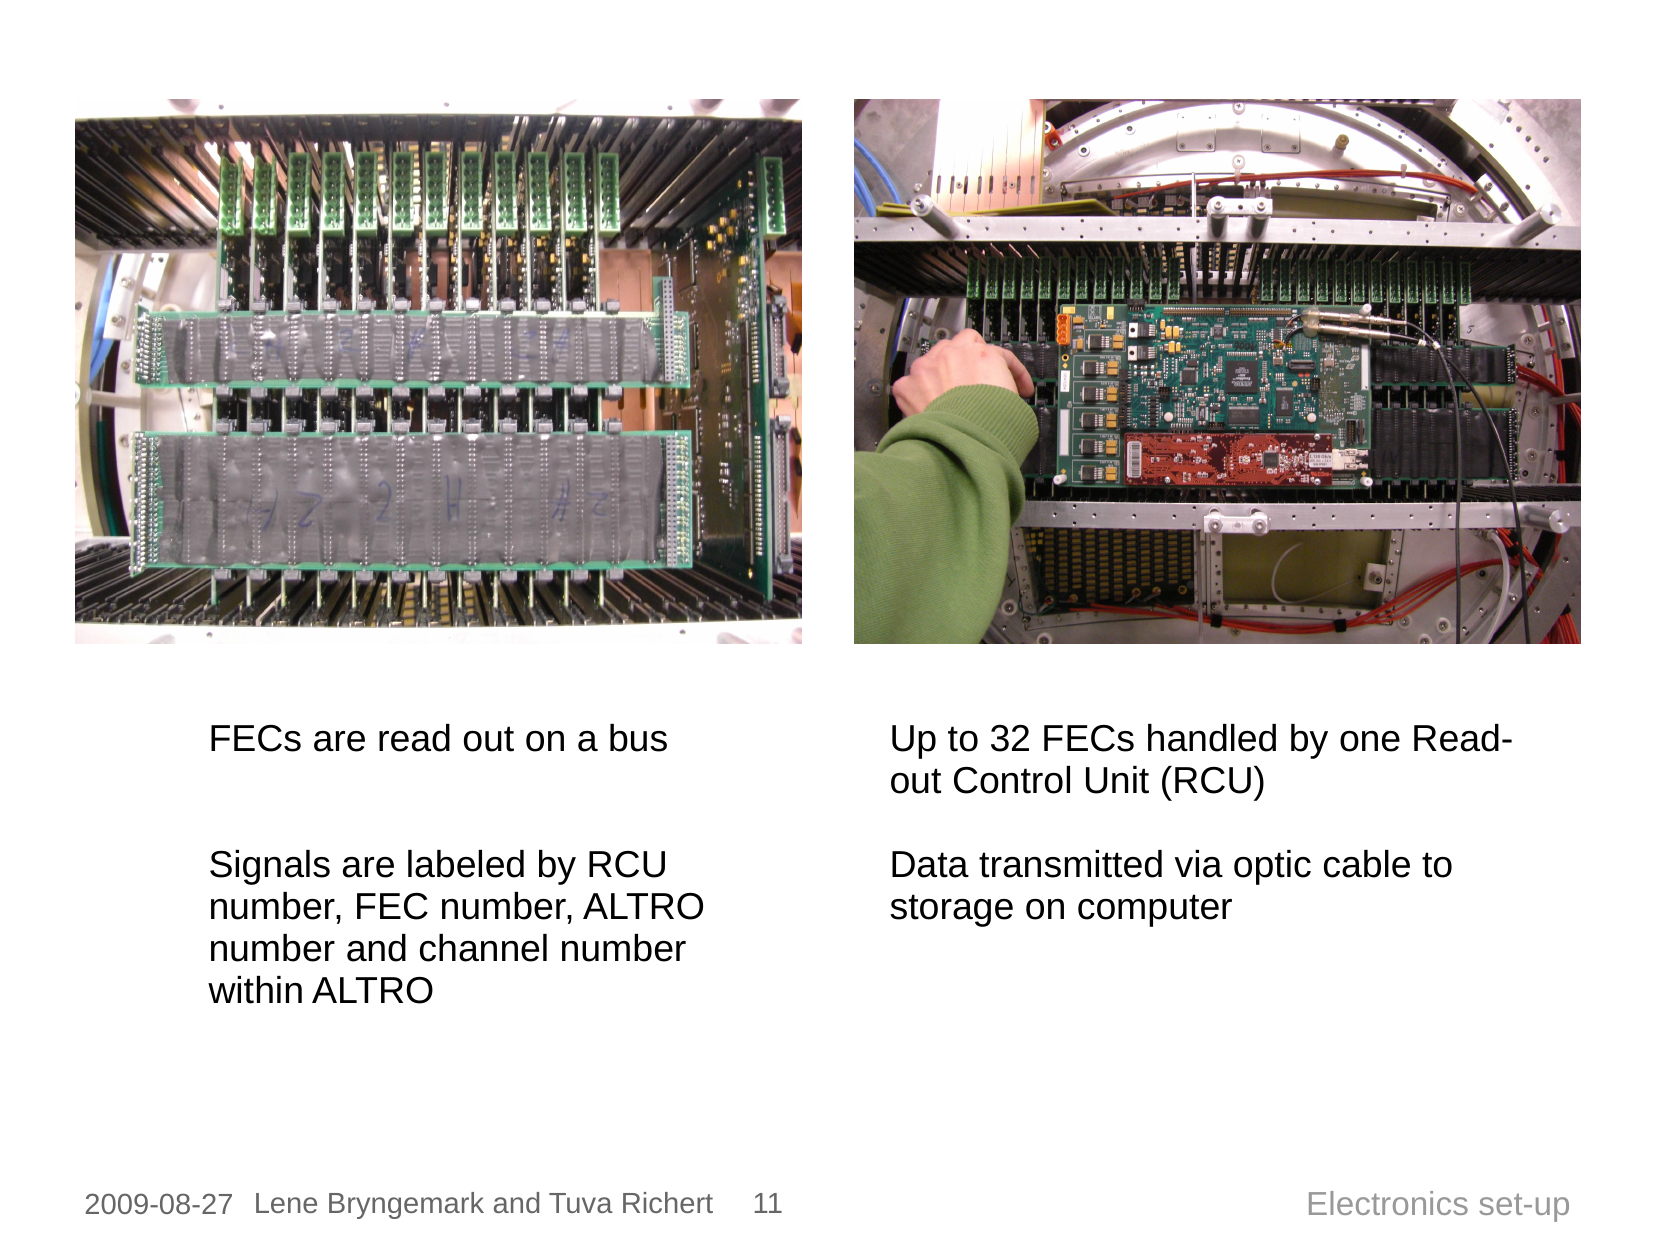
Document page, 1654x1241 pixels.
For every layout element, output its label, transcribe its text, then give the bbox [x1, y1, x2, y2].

text_box Up to 32 FECs handled by one Read-out Control Unit (RCU) Data transmitted via optic cable to storage on computer [874, 710, 1553, 952]
text_box FECs are read out on a bus Signals are labeled by RCU number, FEC number, ALTRO number and channel number within ALTRO [193, 710, 739, 1062]
picture [854, 99, 1581, 645]
title Electronics set-up [83, 1177, 1572, 1232]
picture [75, 99, 802, 645]
